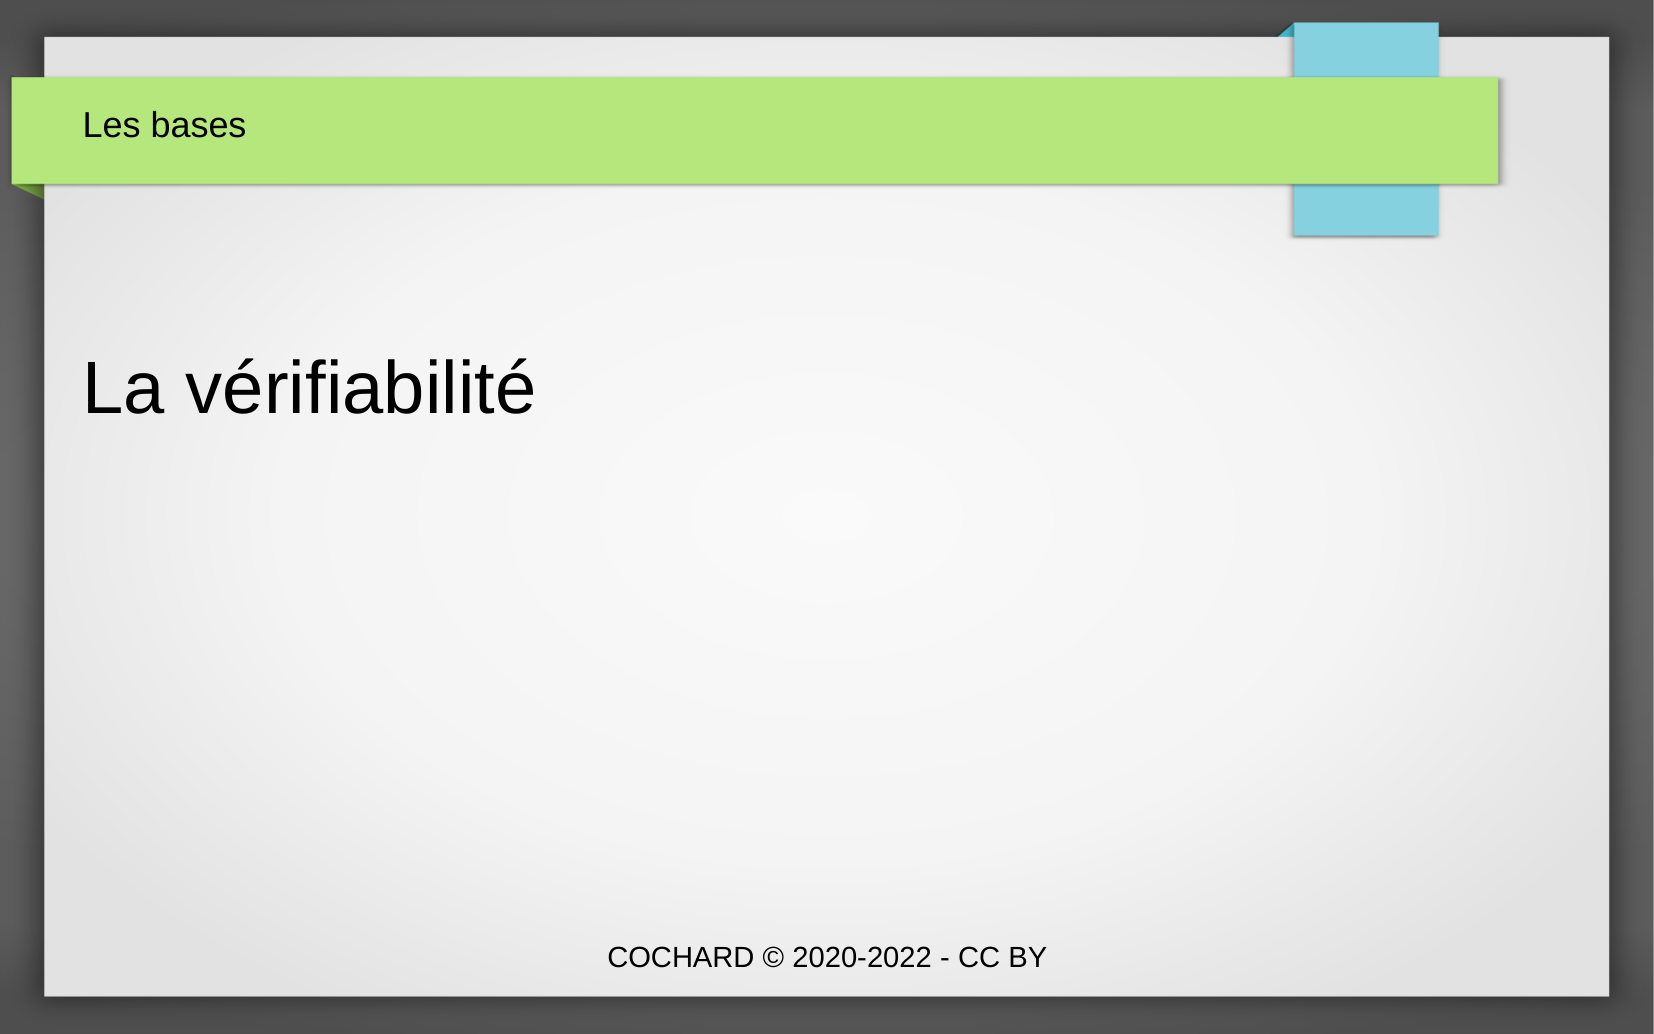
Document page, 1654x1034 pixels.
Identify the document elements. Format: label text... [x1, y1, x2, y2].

title Les bases [82, 39, 1235, 210]
picture [0, 0, 1654, 1034]
list La vérifiabilité [82, 249, 1571, 849]
